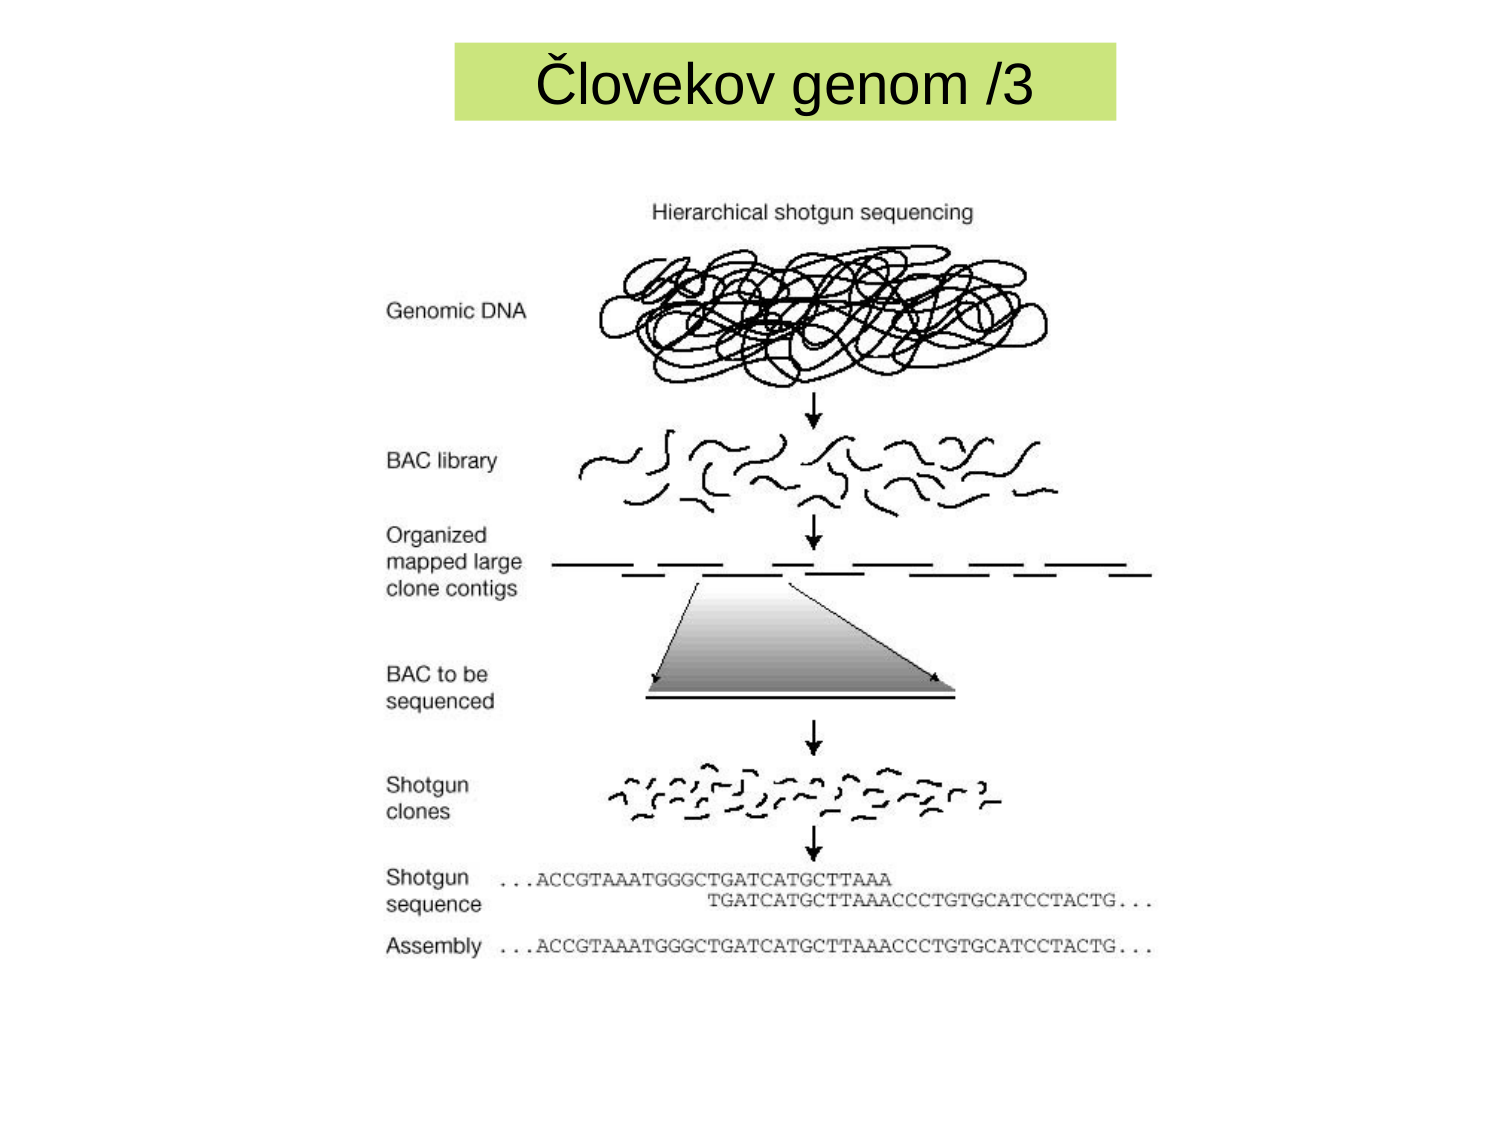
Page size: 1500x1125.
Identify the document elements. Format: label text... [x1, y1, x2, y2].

title Človekov genom /3 [454, 42, 1117, 121]
picture [360, 184, 1164, 969]
